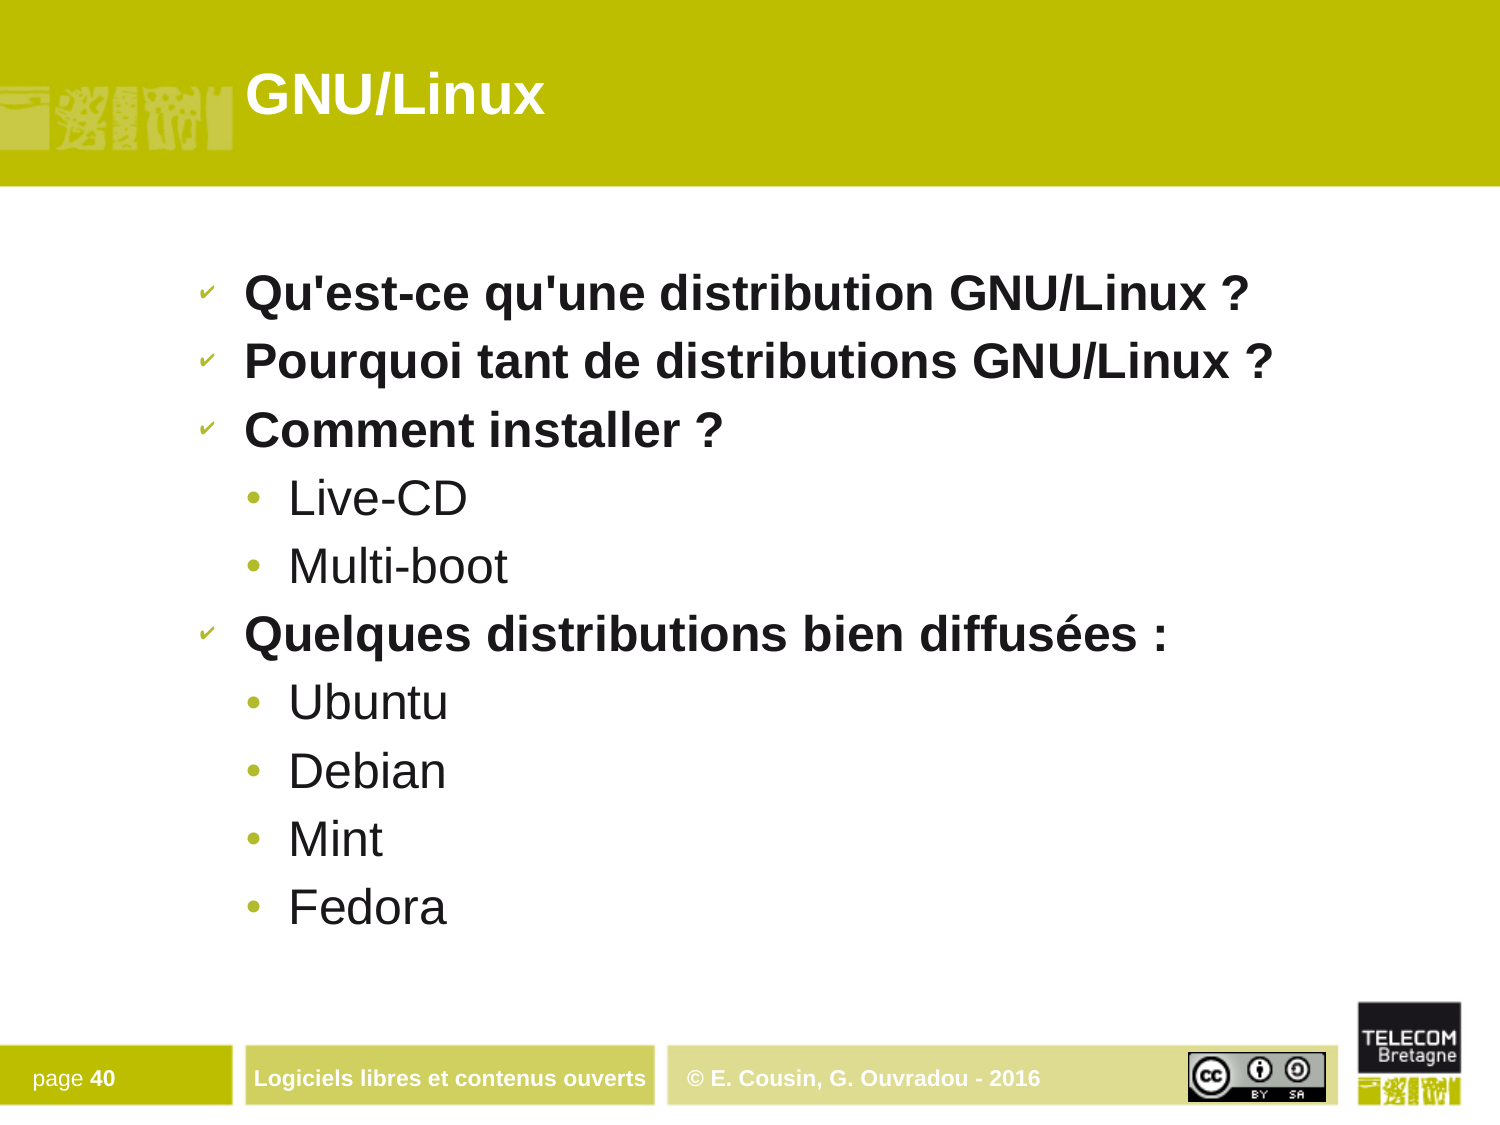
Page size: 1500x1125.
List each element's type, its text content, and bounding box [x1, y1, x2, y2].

list Qu'est-ce qu'une distribution GNU/Linux ? Pourquoi tant de distributions GNU/Linux ? Comment installer ? Live-CD Multi-boot Quelques distributions bien diffusées : Ubuntu Debian Mint Fedora [200, 265, 1459, 1002]
picture [0, 0, 1500, 1125]
title GNU/Linux [245, 23, 1459, 166]
